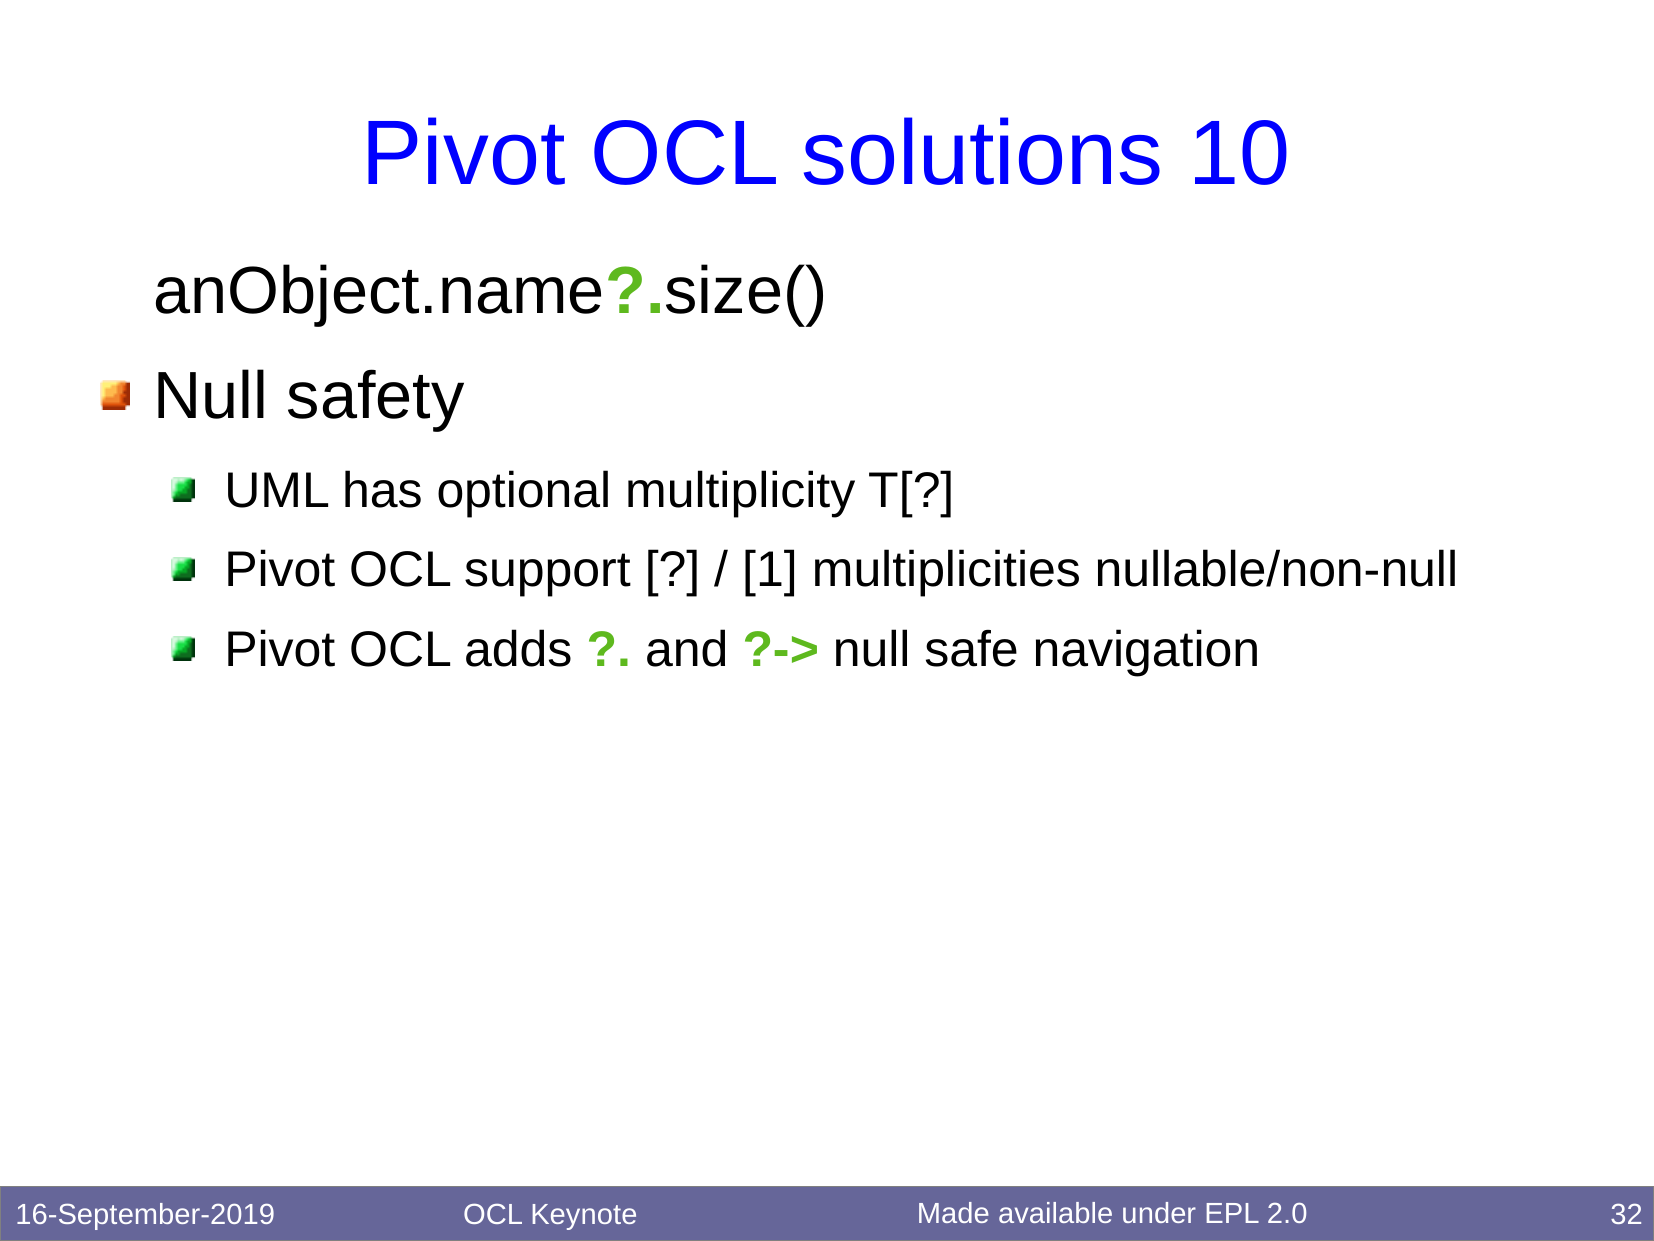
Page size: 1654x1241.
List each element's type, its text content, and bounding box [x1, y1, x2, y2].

title Pivot OCL solutions 10 [82, 49, 1571, 253]
list anObject.name?.size() Null safety UML has optional multiplicity T[?] Pivot OCL support [?] / [1] multiplicities nullable/non-null Pivot OCL adds ?. and ?-> null safe navigation [82, 253, 1654, 1241]
